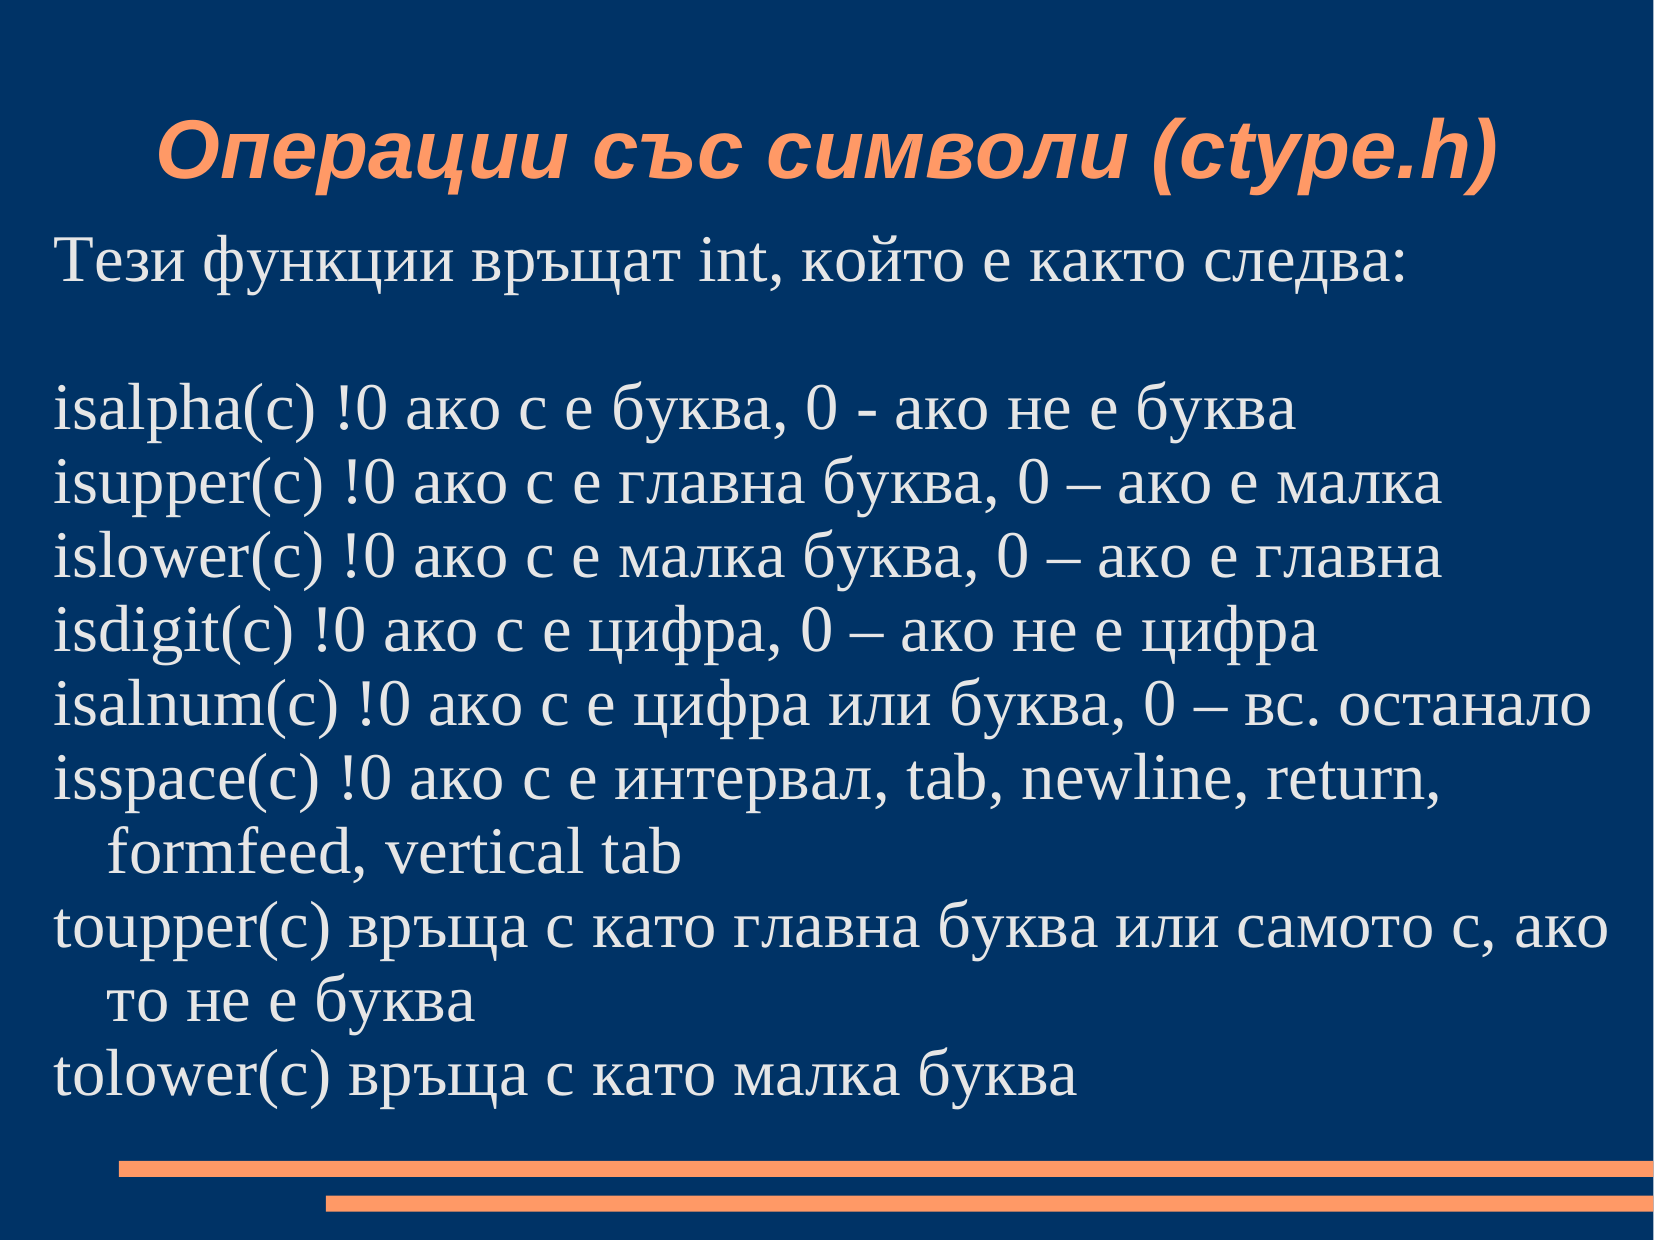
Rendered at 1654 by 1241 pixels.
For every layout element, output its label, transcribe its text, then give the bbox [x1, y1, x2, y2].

title Операции със символи (ctype.h) [121, 46, 1534, 221]
list Тези функции връщат int, който е както следва: isalpha(c) !0 ако c е буква, 0 - ако не е буква isupper(c) !0 ако c е главна буква, 0 – ако е малка islower(c) !0 ако c е малка буква, 0 – ако е главна isdigit(c) !0 ако c е цифра, 0 – ако не е цифра isalnum(c) !0 ако c е цифра или буква, 0 – вс. останало isspace(c) !0 ако c е интервал, tab, newline, return, formfeed, vertical tab toupper(c) връща c като главна буква или самото c, ако то не е буква tolower(c) връща c като малка буква [36, 221, 1654, 1111]
